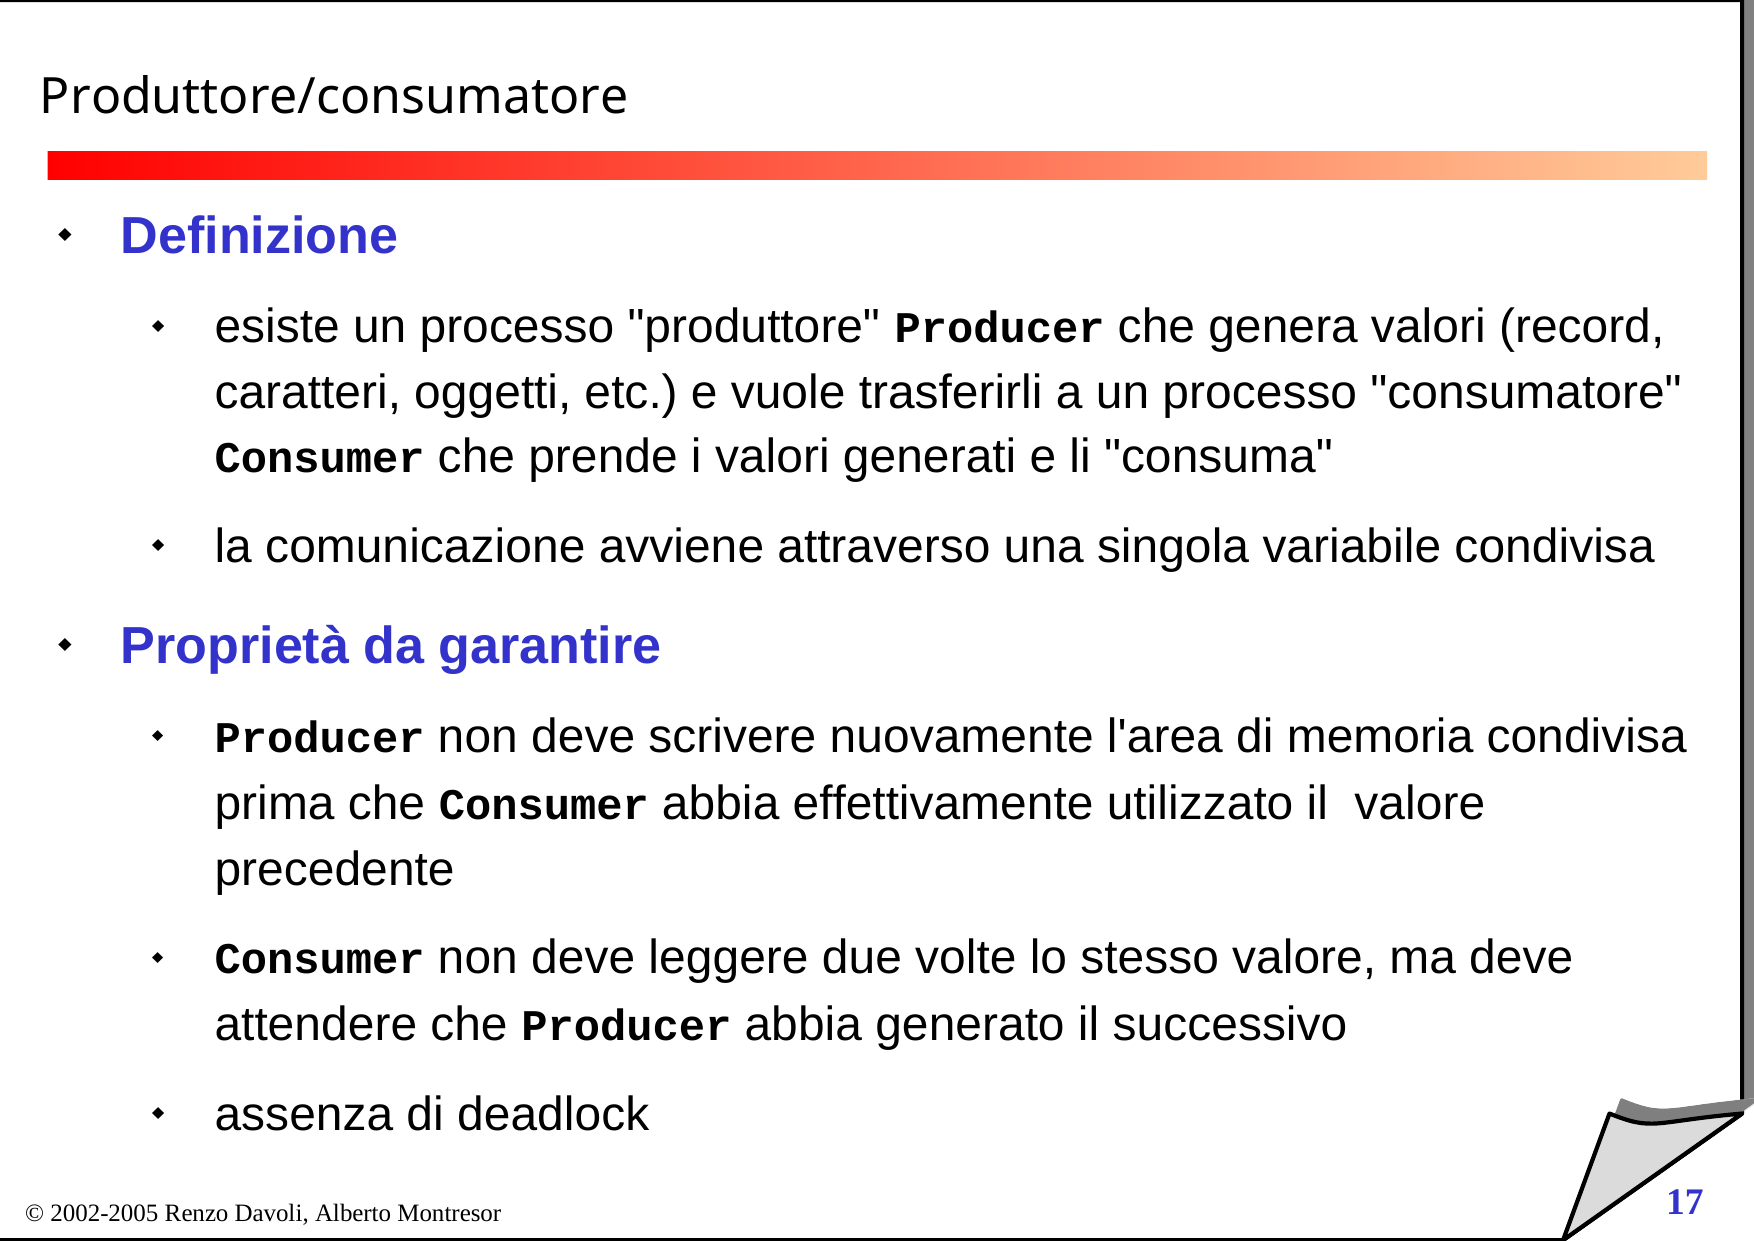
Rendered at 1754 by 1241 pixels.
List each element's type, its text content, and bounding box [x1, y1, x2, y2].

title Produttore/consumatore [39, 49, 1713, 144]
list Definizione esiste un processo "produttore" Producer che genera valori (record, caratteri, oggetti, etc.) e vuole trasferirli a un processo "consumatore" Consumer che prende i valori generati e li "consuma" la comunicazione avviene attraverso una singola variabile condivisa Proprietà da garantire Producer non deve scrivere nuovamente l'area di memoria condivisa prima che Consumer abbia effettivamente utilizzato il valore precedente Consumer non deve leggere due volte lo stesso valore, ma deve attendere che Producer abbia generato il successivo assenza di deadlock [58, 206, 1696, 1151]
